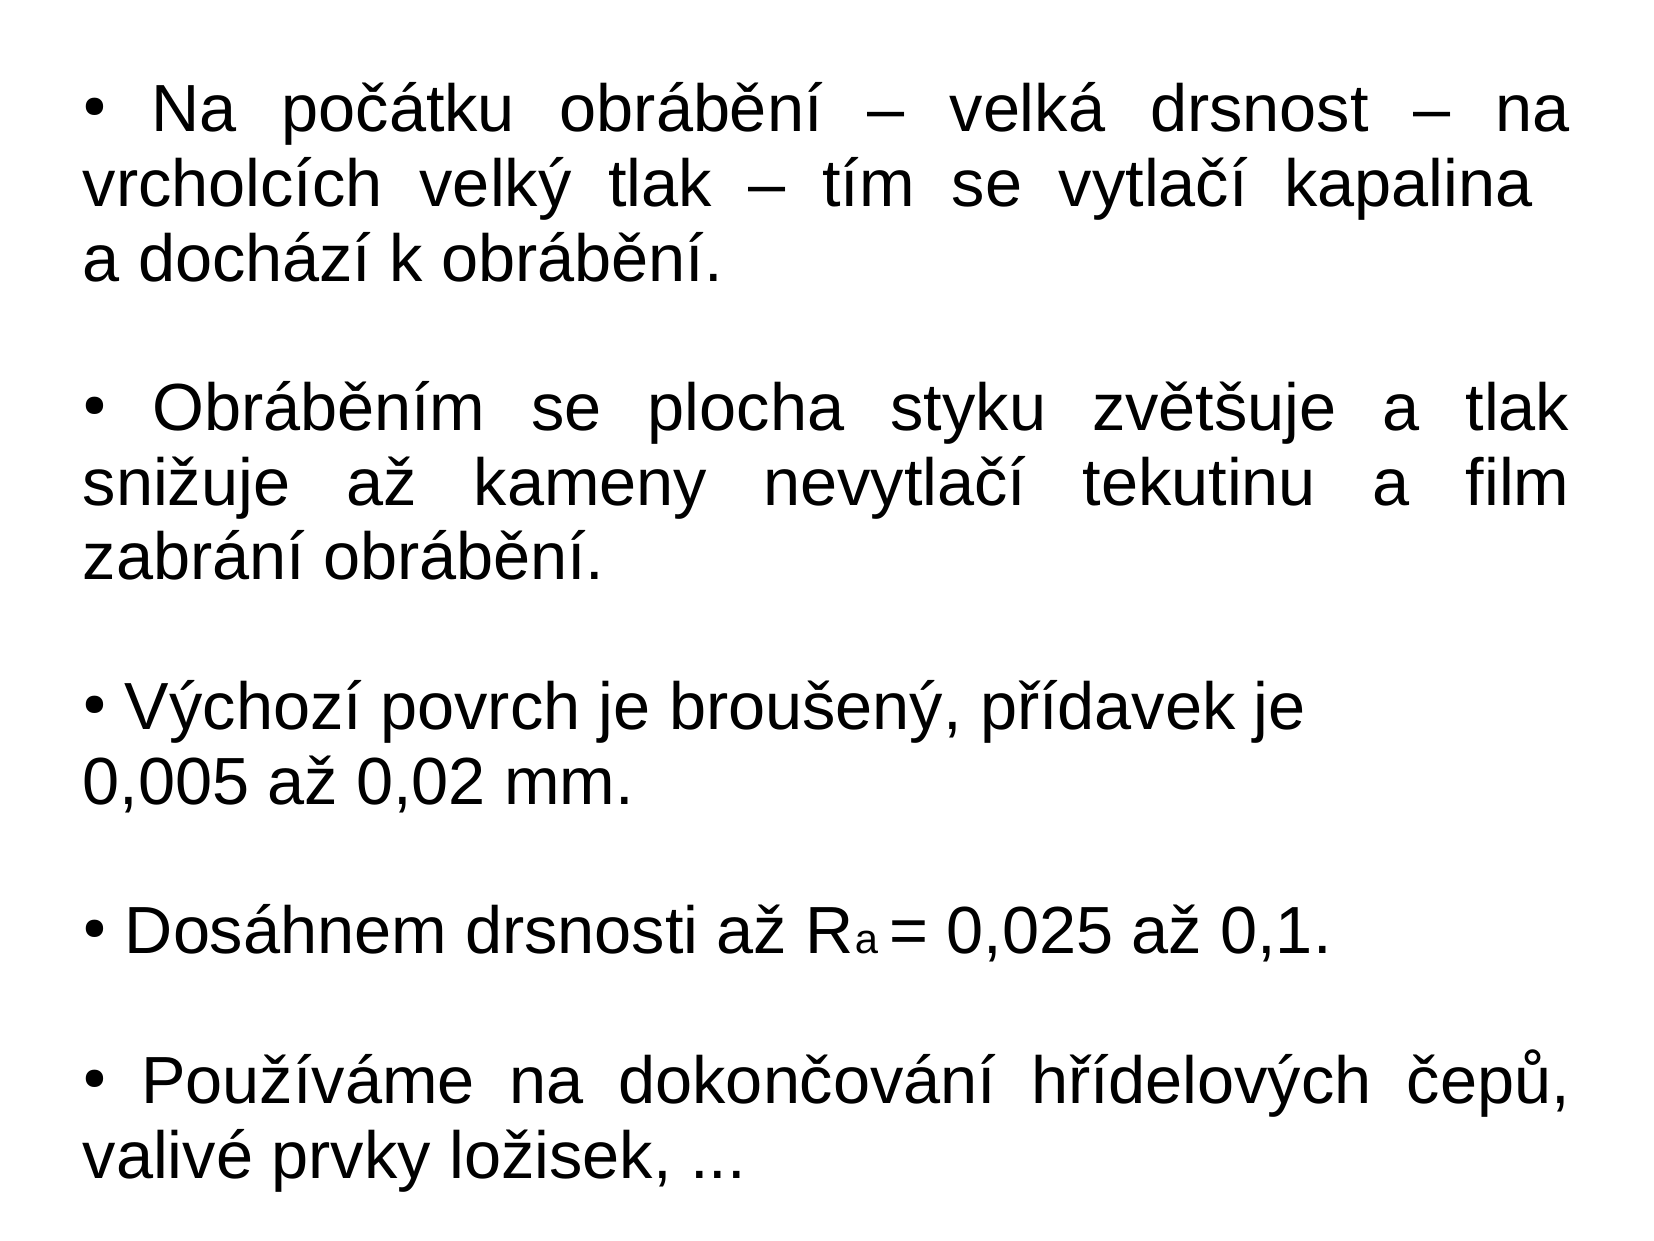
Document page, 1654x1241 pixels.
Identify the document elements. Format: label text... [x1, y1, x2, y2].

subtitle Na počátku obrábění – velká drsnost – na vrcholcích velký tlak – tím se vytlačí kapalina a dochází k obrábění. Obráběním se plocha styku zvětšuje a tlak snižuje až kameny nevytlačí tekutinu a film zabrání obrábění. Výchozí povrch je broušený, přídavek je 0,005 až 0,02 mm. Dosáhnem drsnosti až Ra = 0,025 až 0,1. Používáme na dokončování hřídelových čepů, valivé prvky ložisek, ... [82, 59, 1571, 1205]
